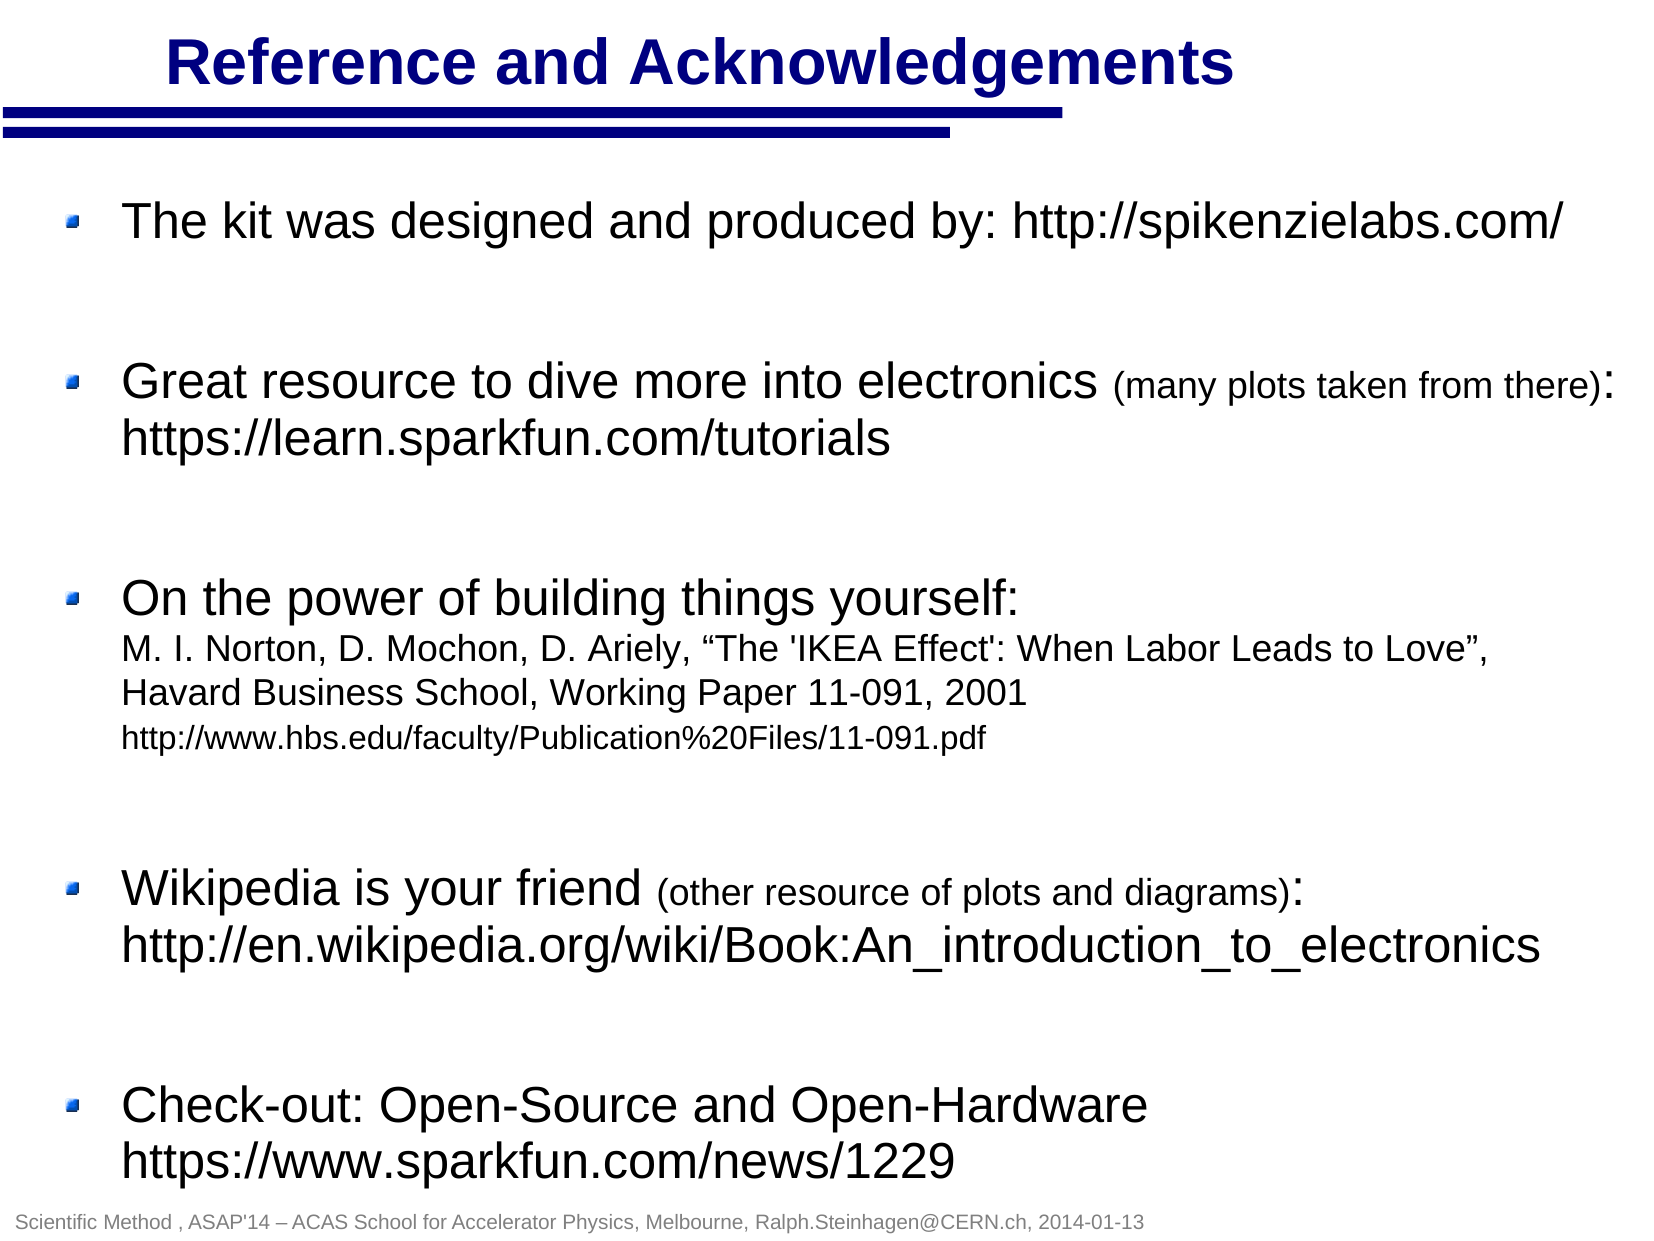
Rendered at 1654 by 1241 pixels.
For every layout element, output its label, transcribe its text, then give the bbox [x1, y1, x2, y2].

title Reference and Acknowledgements [165, 0, 1323, 124]
list The kit was designed and produced by: http://spikenzielabs.com/ Great resource to dive more into electronics (many plots taken from there):https://learn.sparkfun.com/tutorials On the power of building things yourself: M. I. Norton, D. Mochon, D. Ariely, “The 'IKEA Effect': When Labor Leads to Love”, Havard Business School, Working Paper 11-091, 2001 http://www.hbs.edu/faculty/Publication%20Files/11-091.pdf Wikipedia is your friend (other resource of plots and diagrams): http://en.wikipedia.org/wiki/Book:An_introduction_to_electronics Check-out: Open-Source and Open-Hardware https://www.sparkfun.com/news/1229 [65, 192, 1628, 1205]
